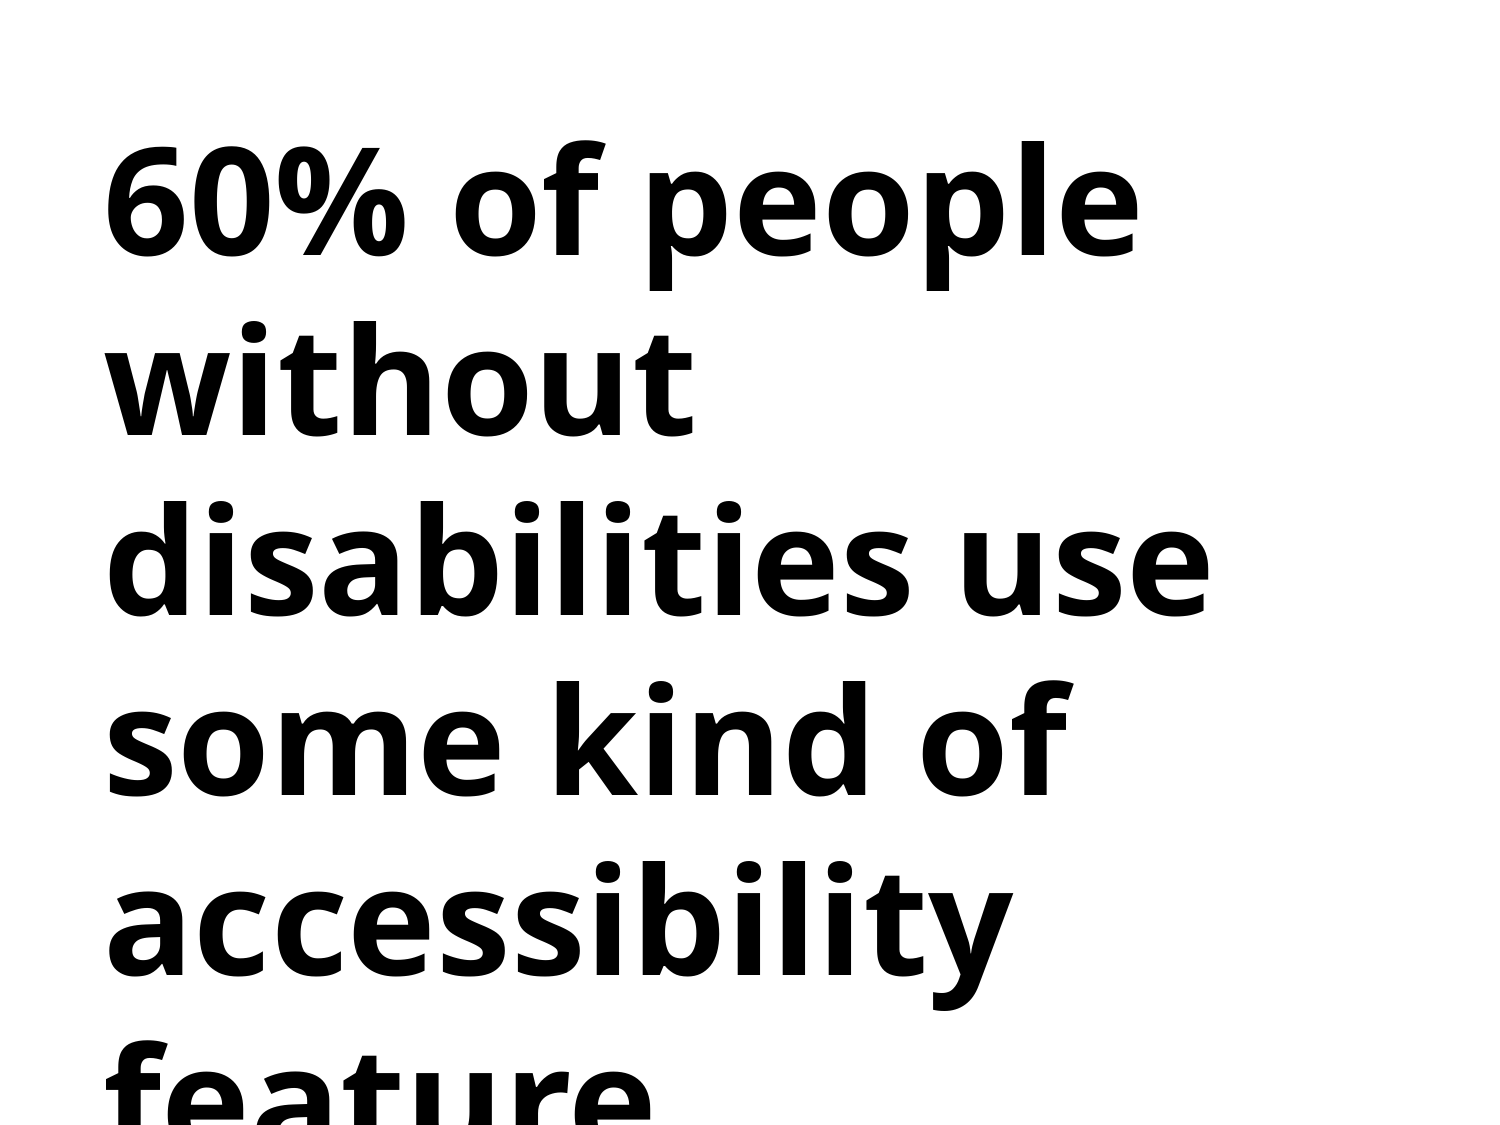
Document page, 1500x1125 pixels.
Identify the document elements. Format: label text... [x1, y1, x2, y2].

text_box 60% of people without disabilities use some kind of accessibility feature [88, 90, 1500, 1125]
